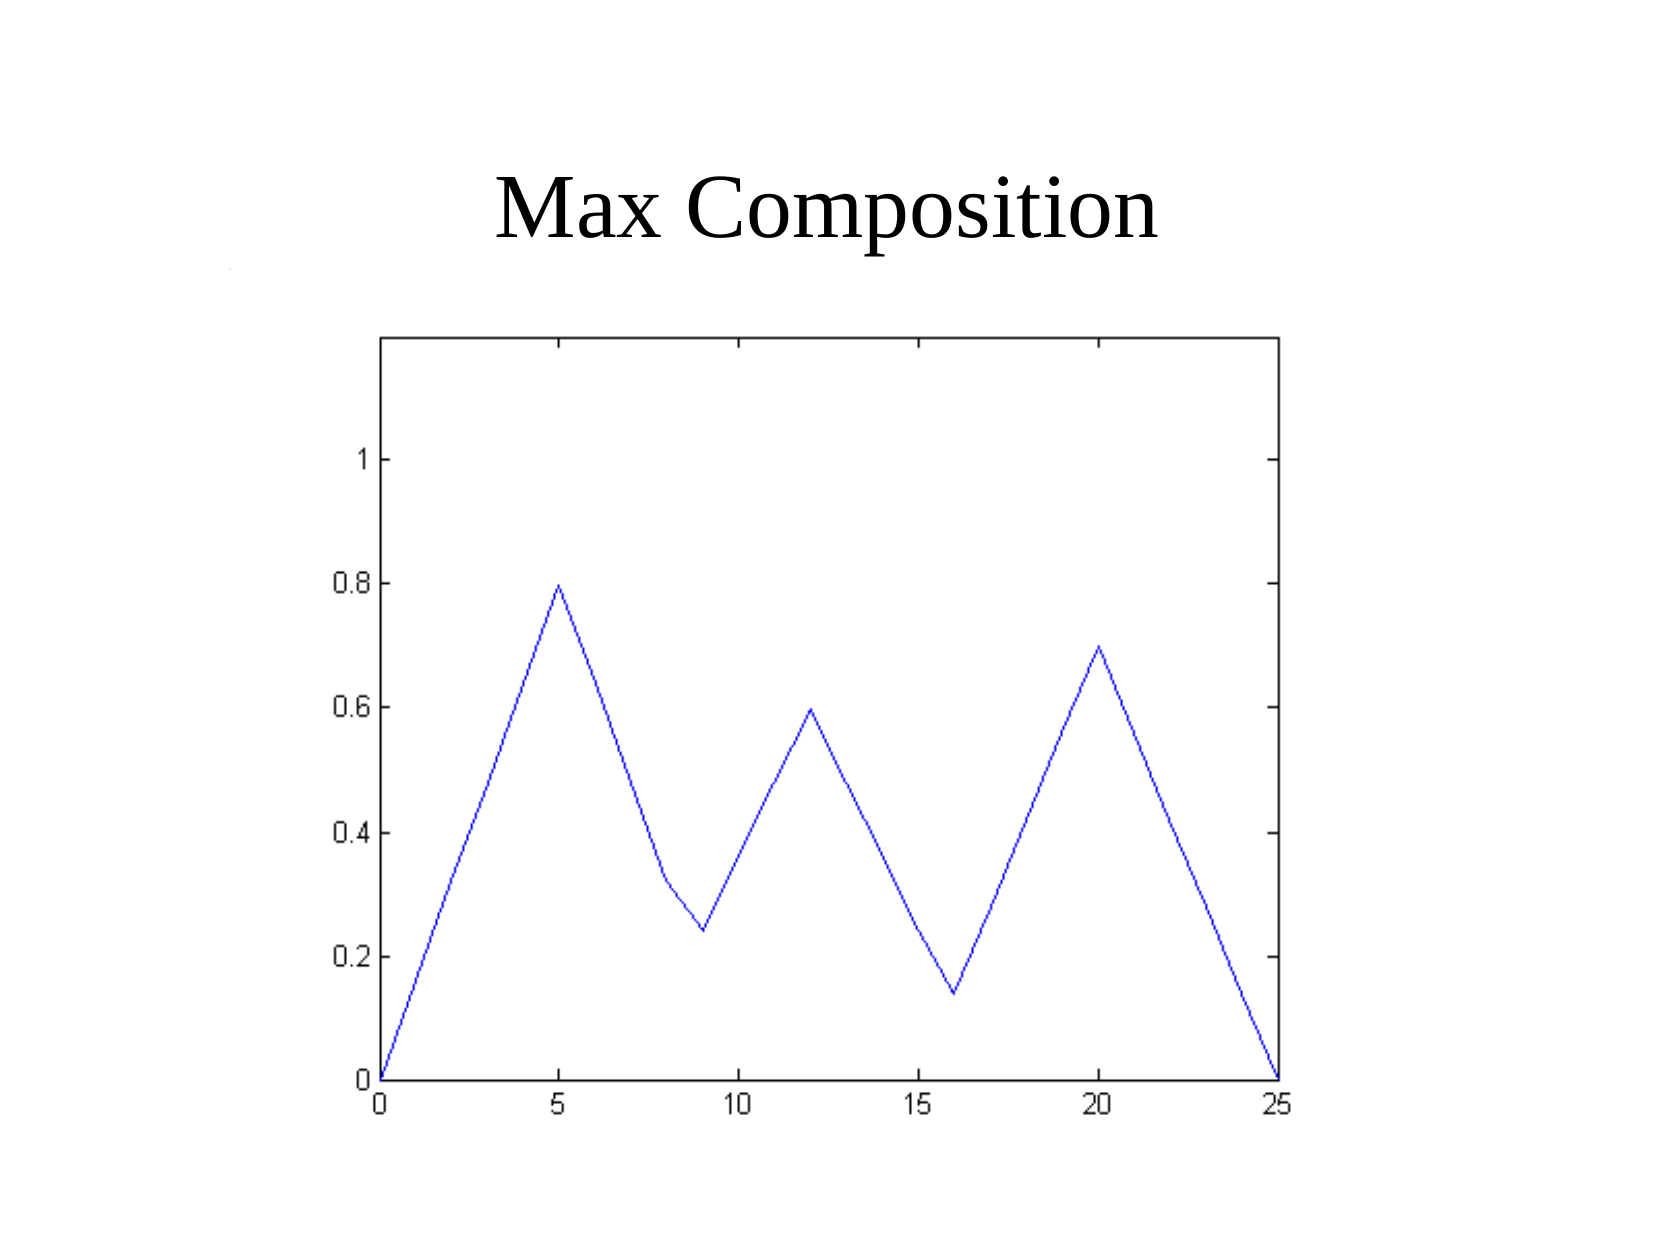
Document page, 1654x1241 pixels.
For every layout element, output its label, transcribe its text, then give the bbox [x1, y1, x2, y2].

title Max Composition [121, 102, 1534, 311]
chart [229, 268, 1388, 1180]
